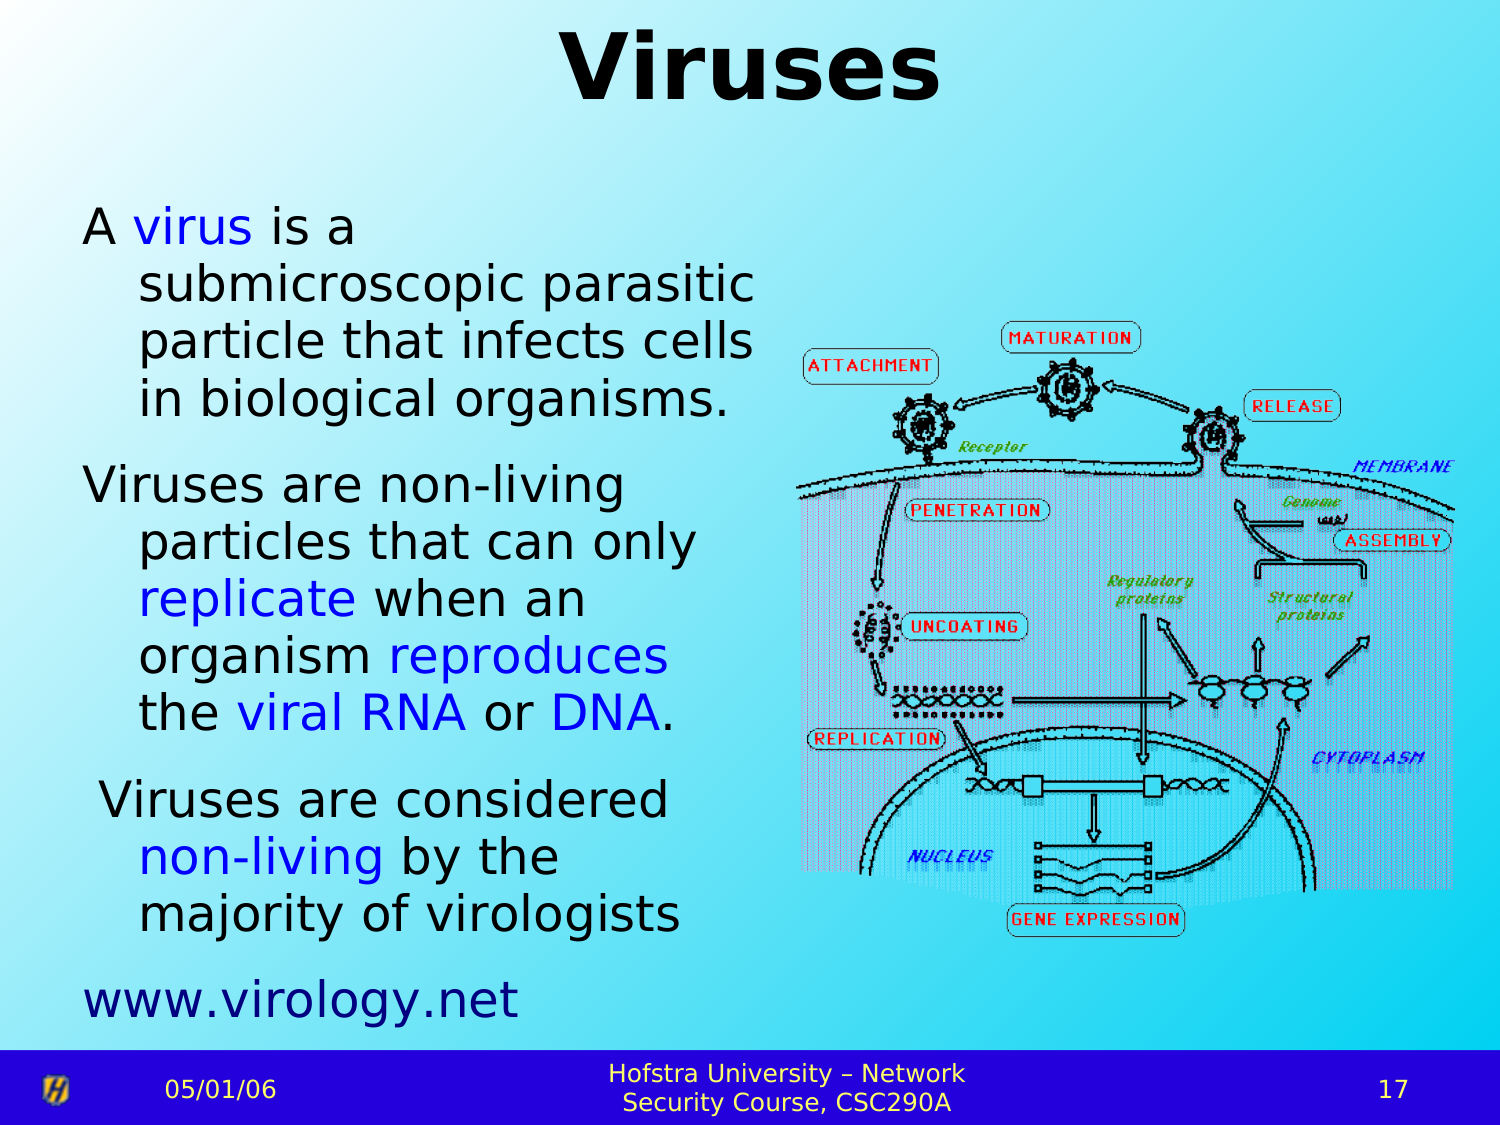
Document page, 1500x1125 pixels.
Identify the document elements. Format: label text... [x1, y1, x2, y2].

list A virus is a submicroscopic parasitic particle that infects cells in biological organisms. Viruses are non-living particles that can only replicate when an organism reproduces the viral RNA or DNA. Viruses are considered non-living by the majority of virologists www.virology.net [82, 199, 759, 1031]
picture [796, 314, 1457, 943]
title Viruses [71, 0, 1430, 184]
picture [37, 1072, 76, 1110]
